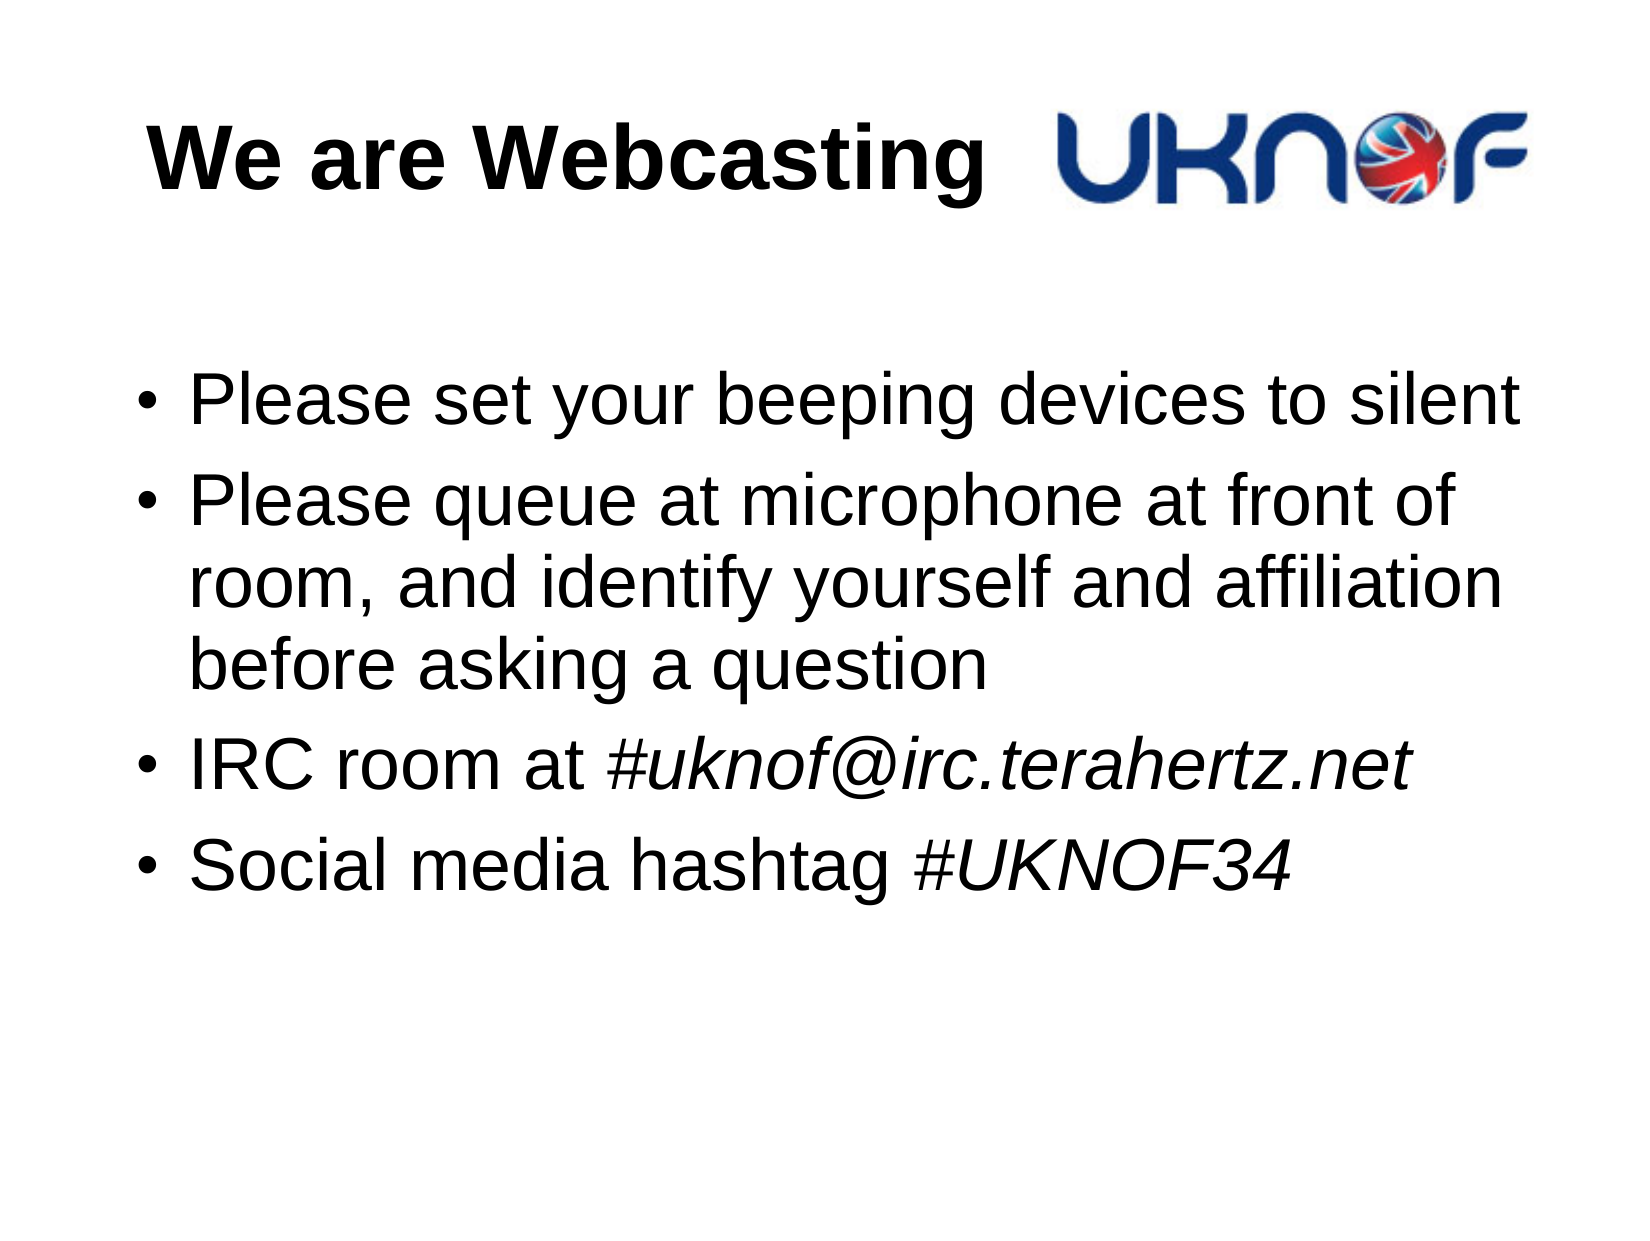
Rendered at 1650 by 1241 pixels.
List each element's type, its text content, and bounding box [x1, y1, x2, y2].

title We are Webcasting [123, 37, 1013, 279]
picture [1050, 93, 1536, 225]
list Please set your beeping devices to silent Please queue at microphone at front of room, and identify yourself and affiliation before asking a question IRC room at #uknof@irc.terahertz.net Social media hashtag #UKNOF34 [75, 358, 1576, 1078]
